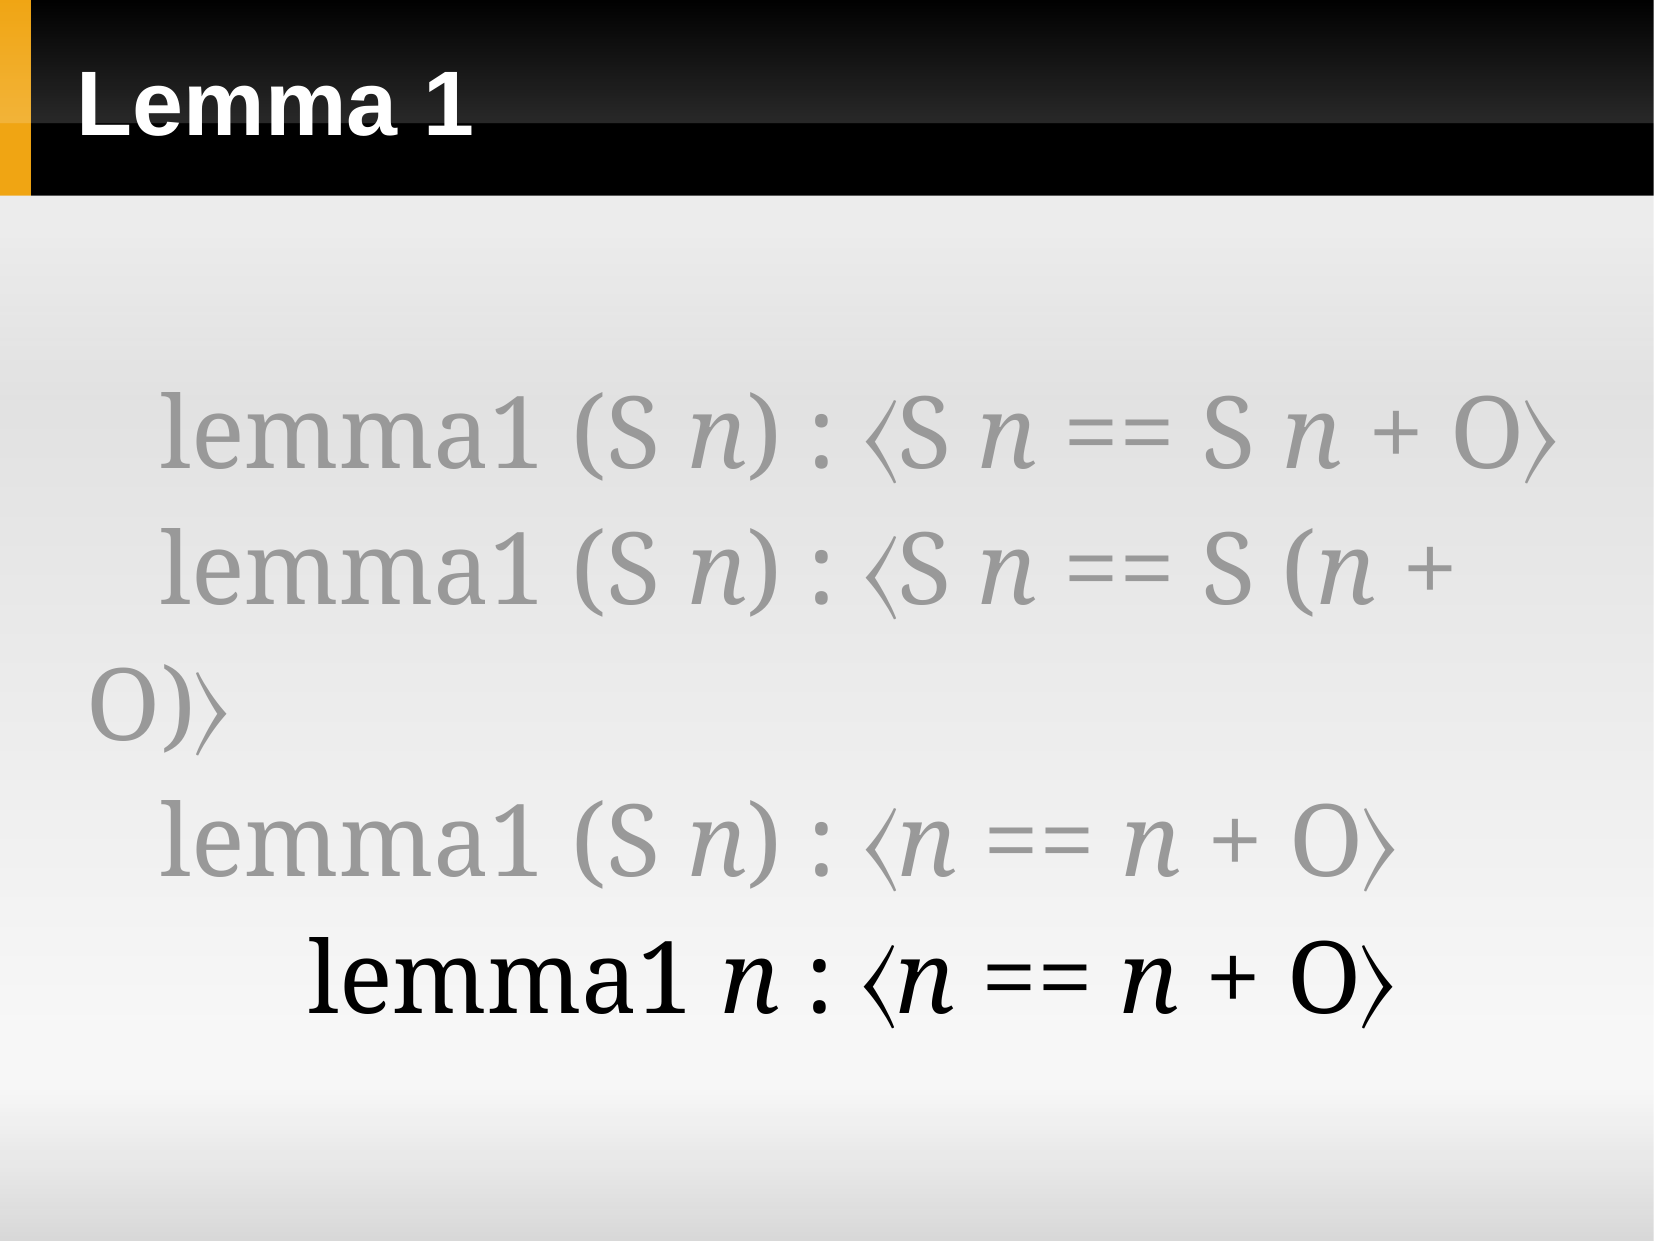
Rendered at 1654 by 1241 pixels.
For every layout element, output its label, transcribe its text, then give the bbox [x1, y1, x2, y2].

subtitle lemma1 (S n) : 〈S n == S n + O〉 lemma1 (S n) : 〈S n == S (n + O)〉 lemma1 (S n) : 〈n == n + O〉 lemma1 n : 〈n == n + O〉 [86, 300, 1576, 1104]
title Lemma 1 [76, 7, 1565, 200]
picture [0, 0, 1654, 1241]
